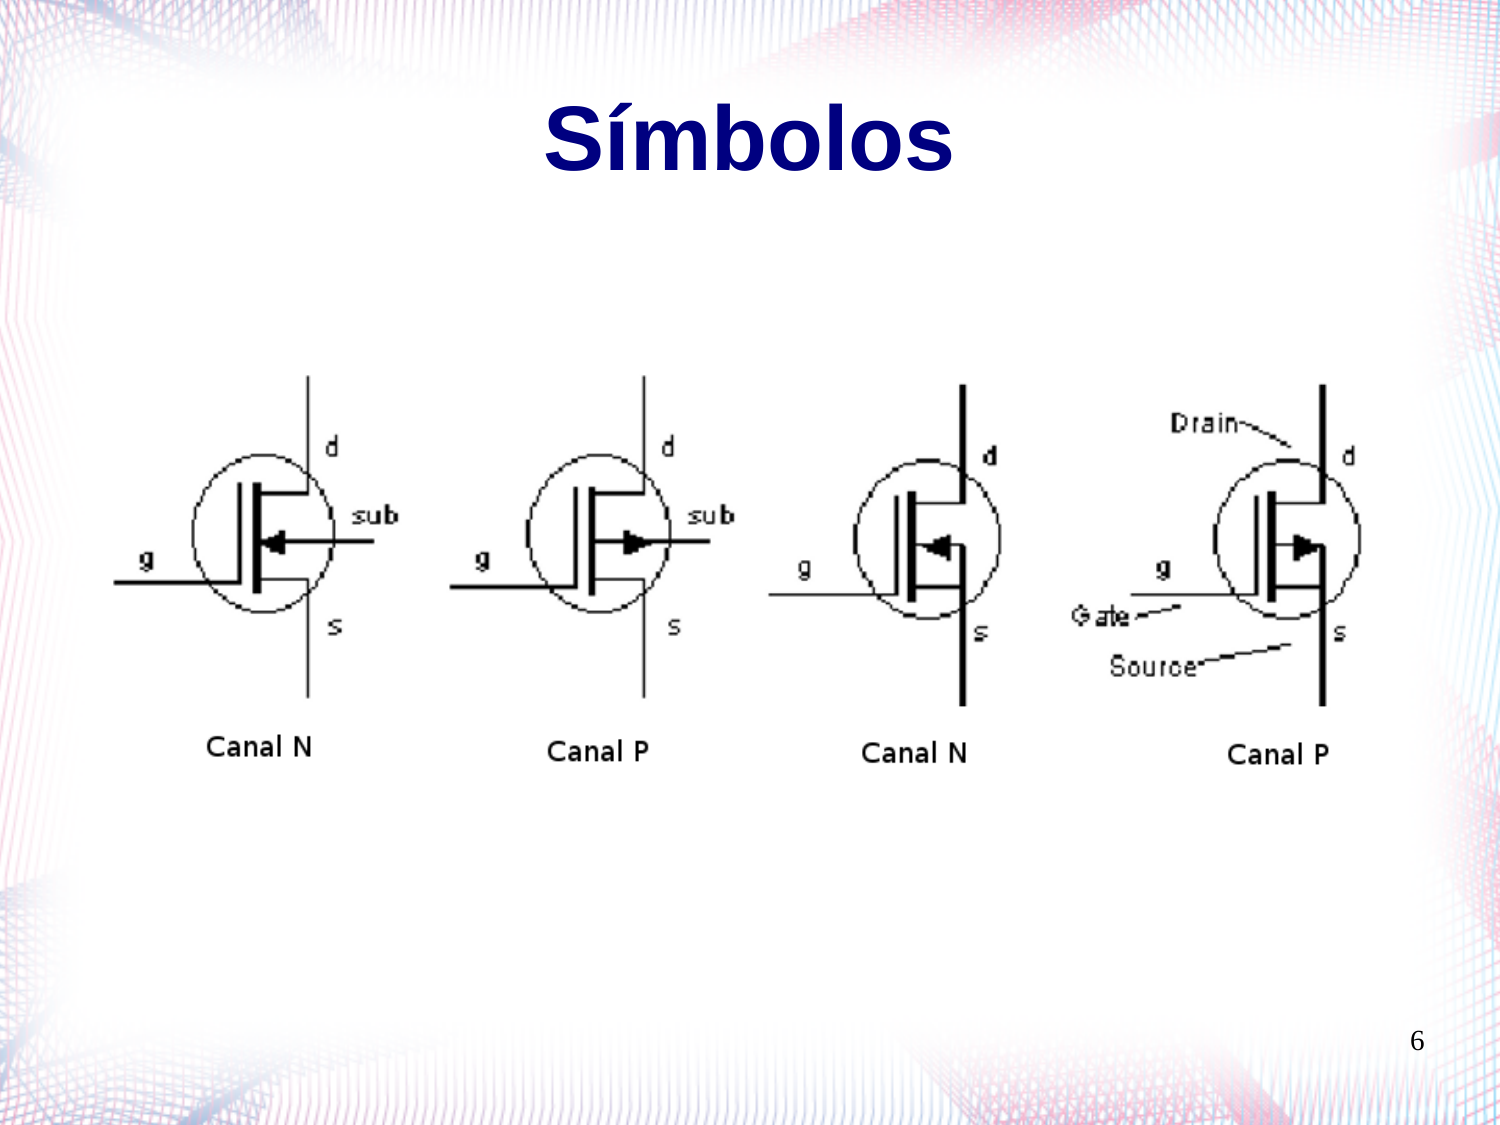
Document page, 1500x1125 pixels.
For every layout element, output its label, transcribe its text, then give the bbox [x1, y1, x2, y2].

picture [0, 0, 1500, 1125]
title Símbolos [75, 52, 1425, 226]
